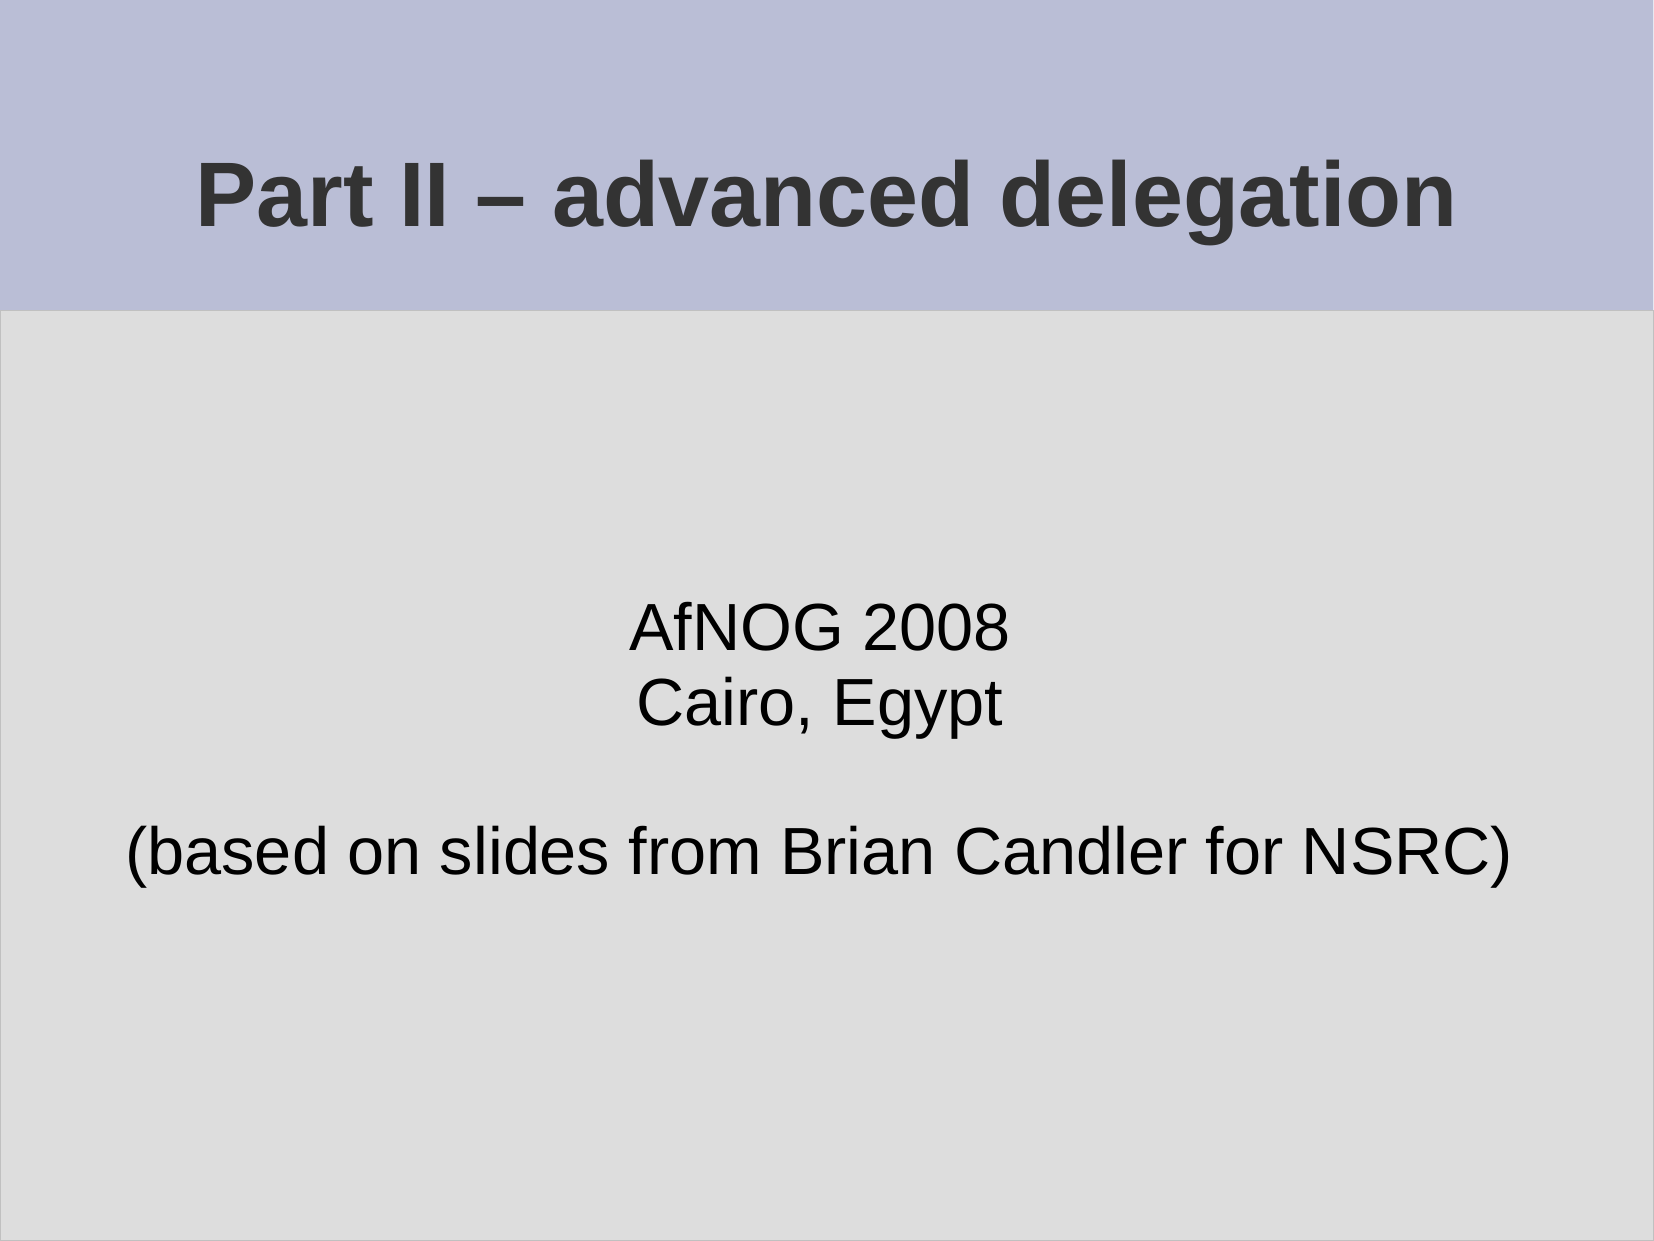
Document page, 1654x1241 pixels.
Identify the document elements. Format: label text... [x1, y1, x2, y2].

title Part II – advanced delegation [121, 91, 1534, 299]
subtitle AfNOG 2008 Cairo, Egypt (based on slides from Brian Candler for NSRC) [113, 348, 1527, 1130]
